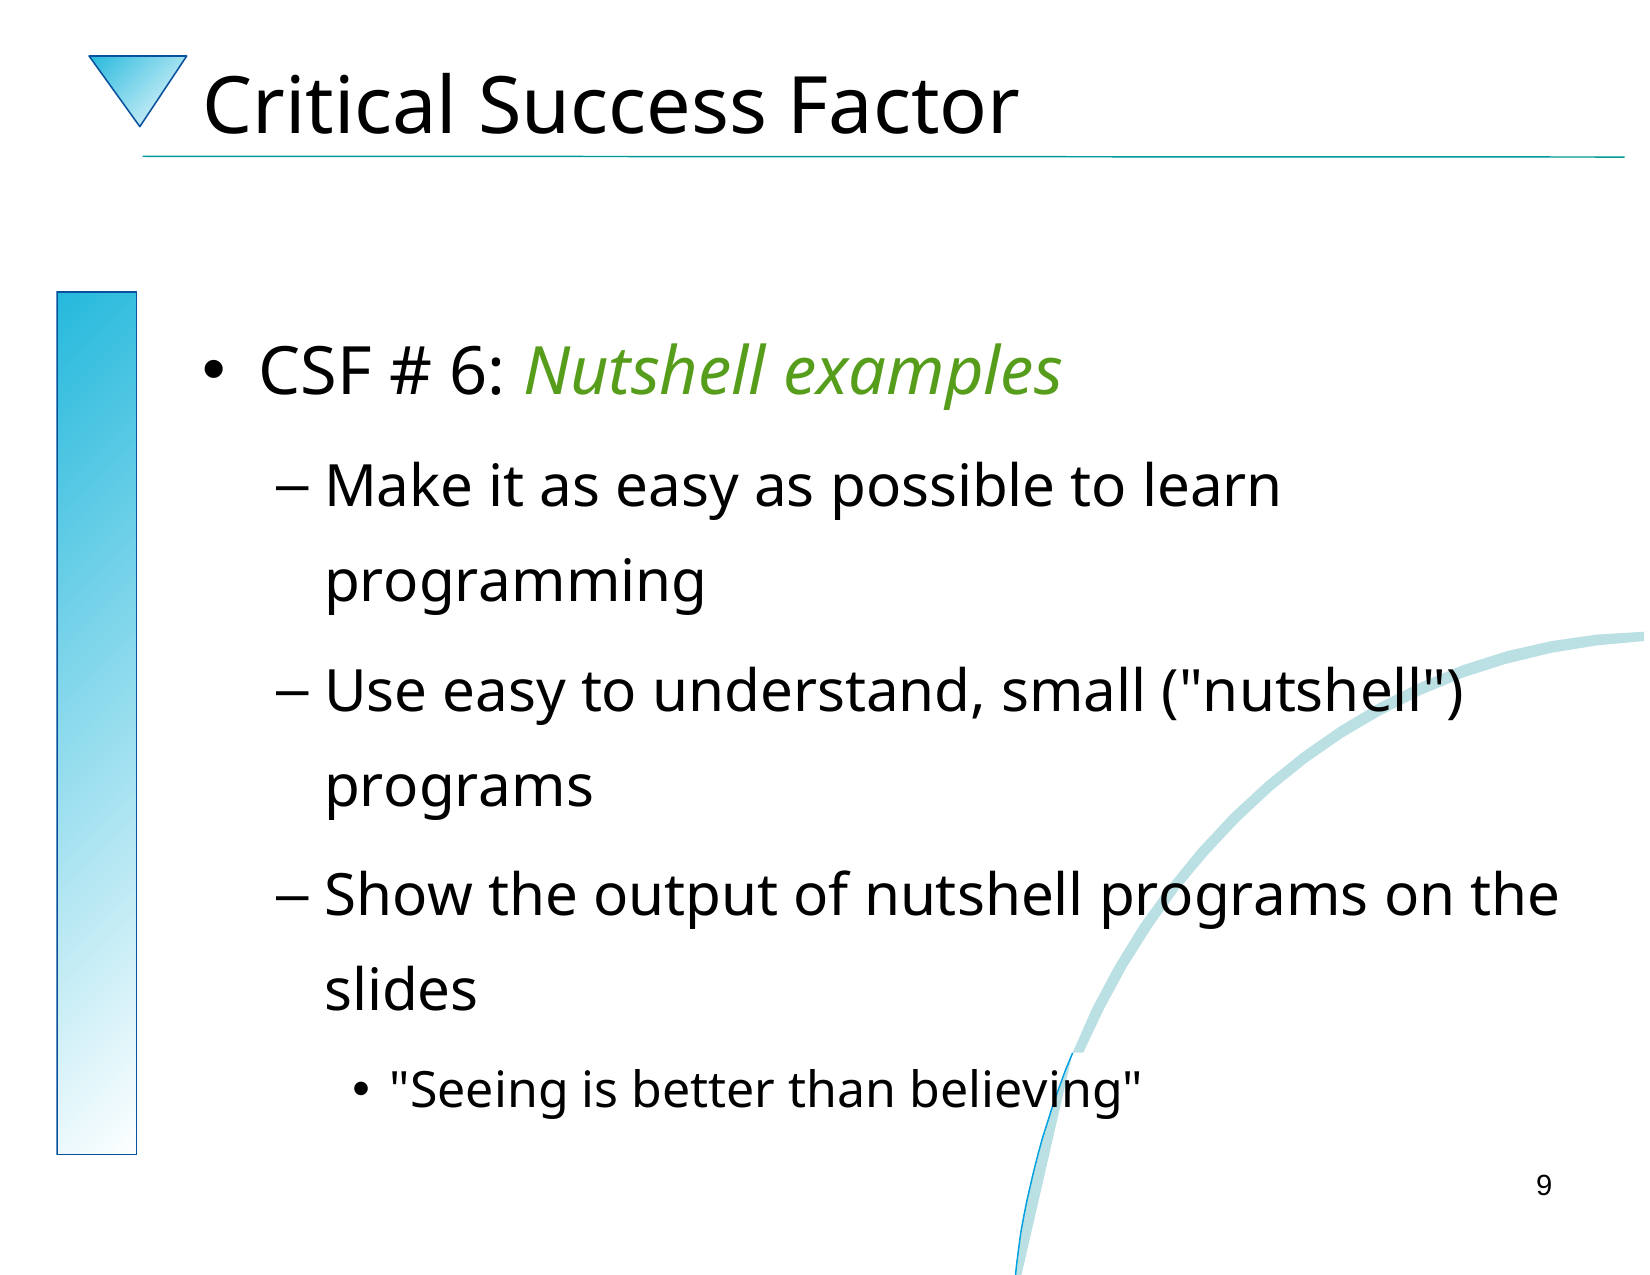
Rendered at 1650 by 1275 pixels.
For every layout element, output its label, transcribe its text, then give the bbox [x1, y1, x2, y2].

title Critical Success Factor [187, 46, 1617, 268]
list CSF # 6: Nutshell examples Make it as easy as possible to learn programming Use easy to understand, small ("nutshell") programs Show the output of nutshell programs on the slides "Seeing is better than believing" [187, 297, 1617, 1158]
